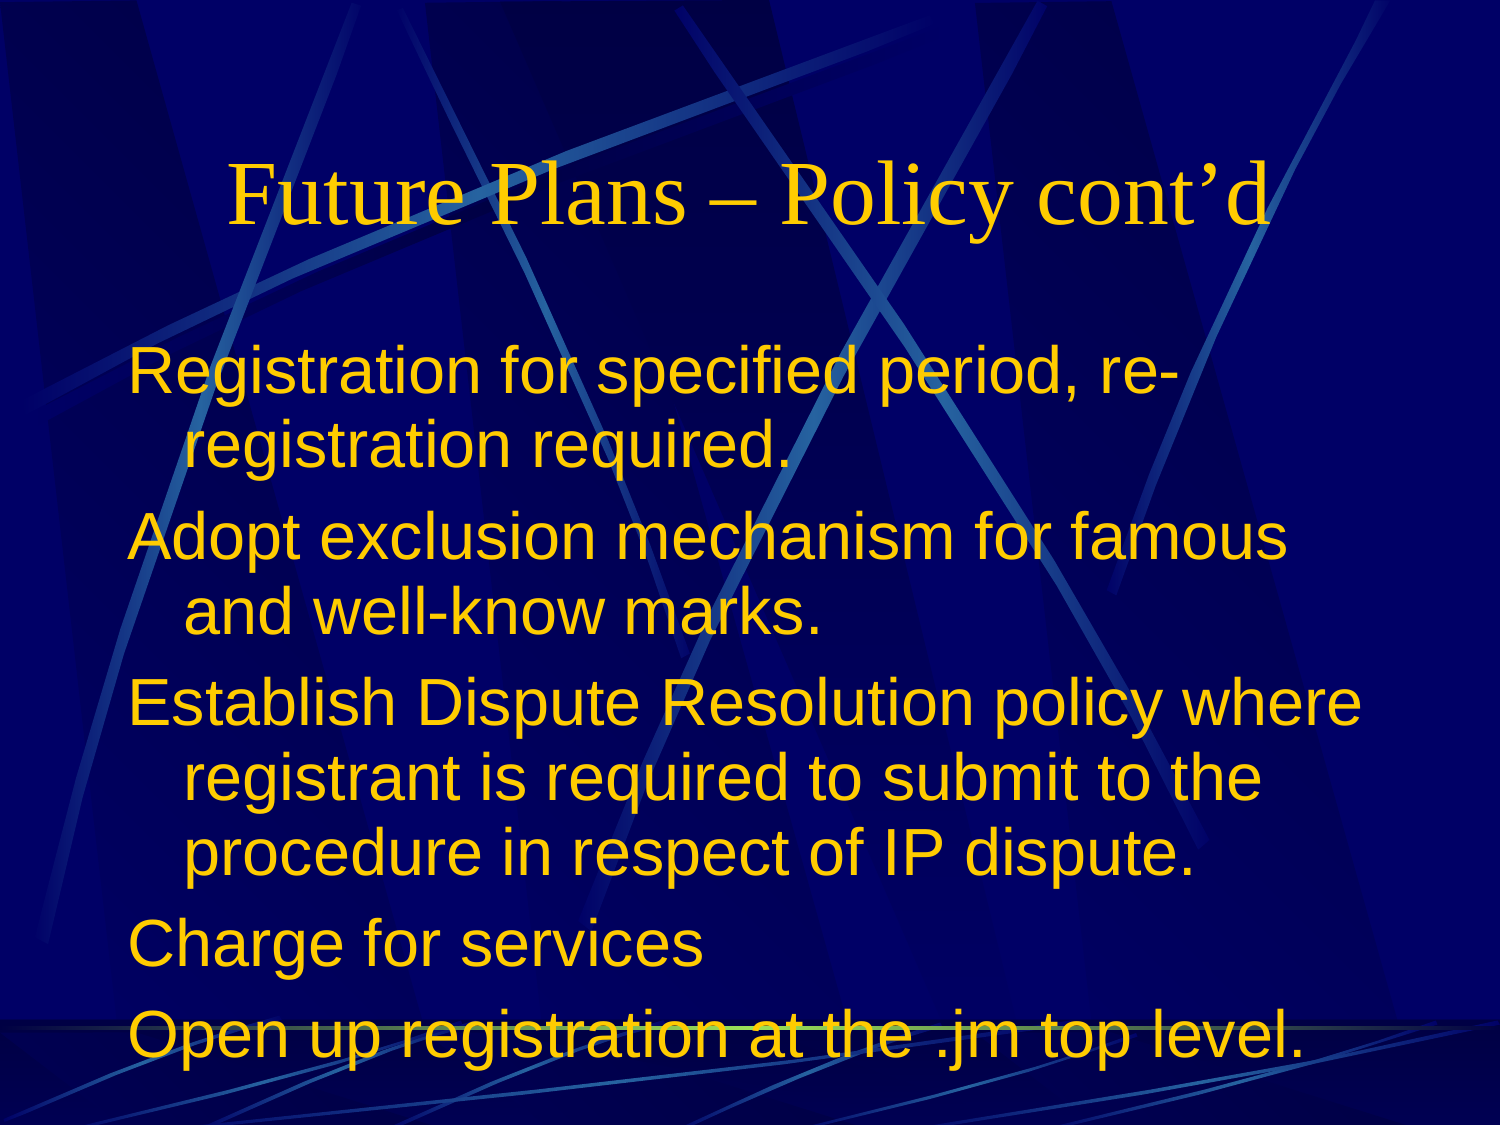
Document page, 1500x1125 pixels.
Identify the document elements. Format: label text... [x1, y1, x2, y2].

title Future Plans – Policy cont’d [112, 131, 1388, 257]
list Registration for specified period, re-registration required. Adopt exclusion mechanism for famous and well-know marks. Establish Dispute Resolution policy where registrant is required to submit to the procedure in respect of IP dispute. Charge for services Open up registration at the .jm top level. [112, 324, 1388, 1125]
